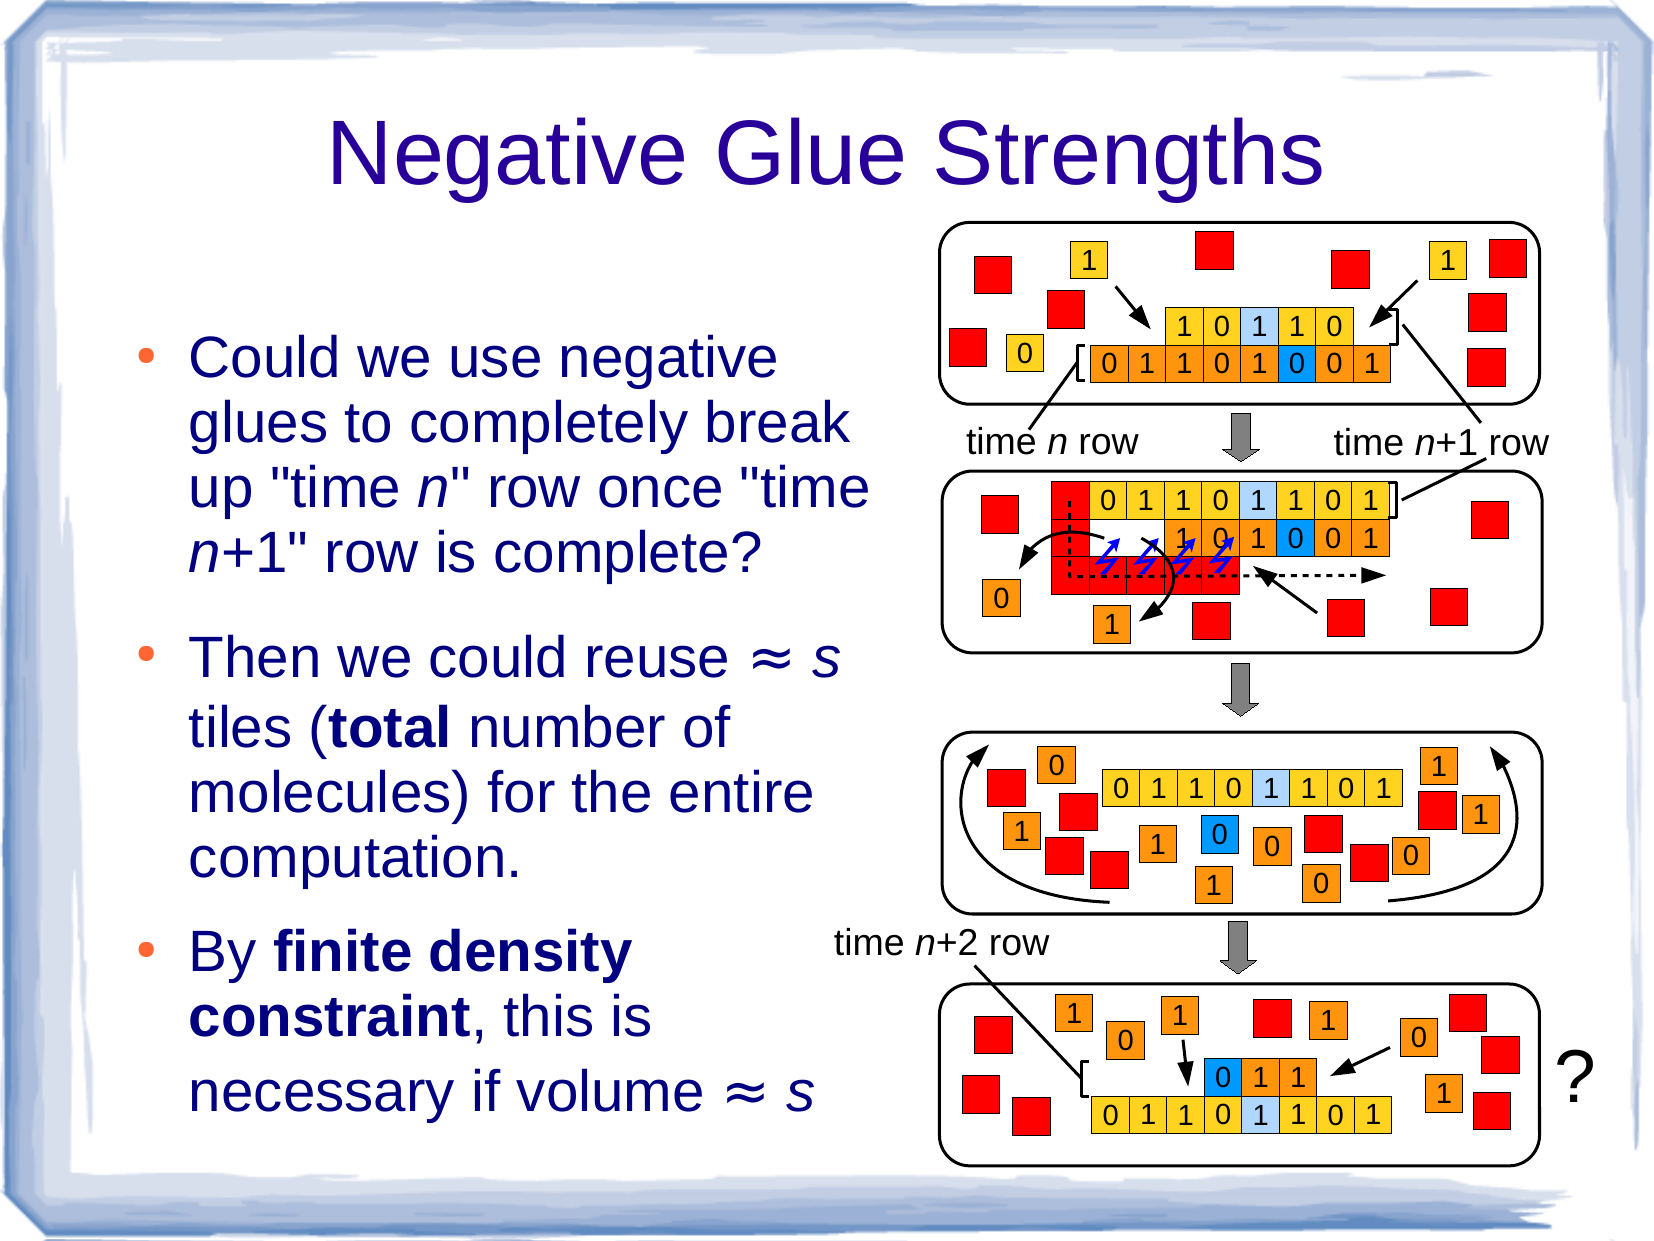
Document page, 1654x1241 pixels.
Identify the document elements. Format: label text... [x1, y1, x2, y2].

text_box 1 [1093, 605, 1131, 644]
text_box 1 [1462, 795, 1500, 834]
text_box 1 [1241, 1058, 1279, 1097]
text_box 1 [1129, 1096, 1166, 1134]
title Negative Glue Strengths [942, 224, 1538, 257]
text_box 1 [1239, 520, 1276, 557]
text_box 0 [982, 579, 1021, 617]
text_box 1 [1351, 481, 1390, 520]
text_box 0 [1204, 1097, 1241, 1134]
list Then we could reuse ≈ s tiles (total number of molecules) for the entire computation. By finite density constraint, this is necessary if volume ≈ s [118, 615, 909, 1130]
text_box [1473, 1092, 1511, 1130]
text_box 1 [1241, 1097, 1279, 1134]
title Negative Glue Strengths [82, 49, 1571, 257]
text_box 0 [1091, 1096, 1129, 1134]
text_box time n row [951, 413, 1234, 471]
text_box [1350, 844, 1389, 882]
text_box 1 [1177, 769, 1214, 807]
text_box 0 [1400, 1018, 1438, 1057]
text_box [1331, 250, 1370, 289]
text_box [1430, 588, 1468, 626]
text_box [949, 328, 987, 367]
text_box [1168, 536, 1240, 595]
text_box 0 [1201, 815, 1239, 854]
text_box [1449, 994, 1487, 1032]
text_box 0 [1201, 520, 1239, 556]
text_box 1 [1239, 481, 1276, 520]
list Could we use negative glues to completely break up "time n" row once "time n+1" row is complete? [118, 324, 909, 597]
text_box [1468, 293, 1507, 332]
text_box 1 [1353, 345, 1391, 383]
text_box 1 [1240, 346, 1278, 383]
text_box 0 [1278, 346, 1315, 383]
text_box [981, 495, 1019, 534]
text_box 0 [1214, 769, 1252, 807]
text_box 0 [1392, 837, 1430, 875]
text_box 1 [1240, 307, 1279, 346]
text_box 0 [1204, 1058, 1241, 1097]
text_box [1471, 501, 1509, 539]
text_box [1047, 290, 1085, 329]
text_box [1467, 348, 1506, 387]
text_box 0 [1201, 481, 1239, 520]
text_box 1 [1166, 1096, 1204, 1134]
text_box 1 [1161, 996, 1199, 1035]
text_box [1195, 231, 1234, 270]
text_box 0 [1314, 520, 1351, 557]
text_box 1 [1164, 520, 1201, 556]
text_box 1 [1279, 307, 1315, 346]
text_box 0 [1276, 520, 1314, 557]
text_box time n+2 row [909, 914, 1102, 972]
text_box [1481, 1036, 1520, 1074]
text_box [1051, 534, 1172, 595]
text_box 0 [1203, 346, 1240, 383]
text_box [1253, 999, 1292, 1038]
text_box [974, 256, 1012, 294]
text_box 1 [1420, 747, 1458, 785]
text_box 1 [1128, 345, 1165, 383]
picture [0, 0, 1654, 1241]
text_box [1059, 793, 1098, 831]
text_box 1 [1309, 1001, 1348, 1040]
text_box 1 [1139, 769, 1177, 807]
text_box 1 [1351, 520, 1390, 557]
text_box 1 [1139, 825, 1177, 863]
text_box 1 [1252, 769, 1289, 807]
text_box 0 [1216, 530, 1224, 546]
text_box [1051, 481, 1090, 533]
text_box [1327, 599, 1365, 637]
text_box 0 [1253, 827, 1292, 866]
text_box [1150, 538, 1159, 545]
text_box 0 [1106, 1021, 1145, 1060]
text_box time n+1 row [1318, 414, 1602, 472]
text_box [1090, 851, 1129, 889]
text_box 1 [1279, 1097, 1316, 1134]
text_box 0 [1006, 334, 1044, 372]
text_box [1012, 1097, 1051, 1136]
text_box 1 [1364, 769, 1403, 807]
text_box 0 [1327, 769, 1364, 807]
text_box 0 [1316, 1096, 1354, 1134]
text_box 1 [1425, 1074, 1463, 1113]
text_box 1 [1003, 812, 1041, 850]
text_box 0 [1314, 481, 1351, 520]
text_box [1220, 921, 1257, 974]
text_box 1 [1195, 866, 1233, 904]
text_box 0 [1302, 864, 1341, 903]
text_box 1 [1354, 1096, 1392, 1134]
text_box [1045, 837, 1084, 875]
text_box [1222, 663, 1259, 717]
text_box [1304, 815, 1343, 853]
text_box [1192, 602, 1231, 640]
text_box 0 [1090, 345, 1128, 383]
text_box 1 [1055, 994, 1093, 1032]
text_box 0 [1315, 346, 1353, 383]
text_box [1489, 239, 1527, 278]
text_box 1 [1429, 241, 1467, 280]
text_box 1 [1276, 481, 1314, 520]
text_box 1 [1279, 1058, 1317, 1097]
text_box [1418, 791, 1457, 830]
text_box ? [1539, 1027, 1622, 1127]
text_box 1 [1070, 241, 1108, 279]
text_box [1222, 413, 1260, 462]
text_box 0 [1037, 746, 1076, 784]
text_box 1 [1164, 481, 1201, 520]
text_box [962, 1075, 1000, 1114]
text_box 0 [1090, 481, 1126, 520]
text_box [974, 1016, 1013, 1054]
text_box 0 [1315, 307, 1354, 346]
text_box 1 [1165, 307, 1204, 346]
text_box [987, 769, 1026, 807]
text_box 1 [1126, 481, 1164, 520]
text_box 1 [1165, 346, 1203, 383]
text_box 0 [1204, 307, 1240, 346]
text_box 0 [1102, 769, 1139, 807]
text_box 1 [1289, 769, 1327, 807]
